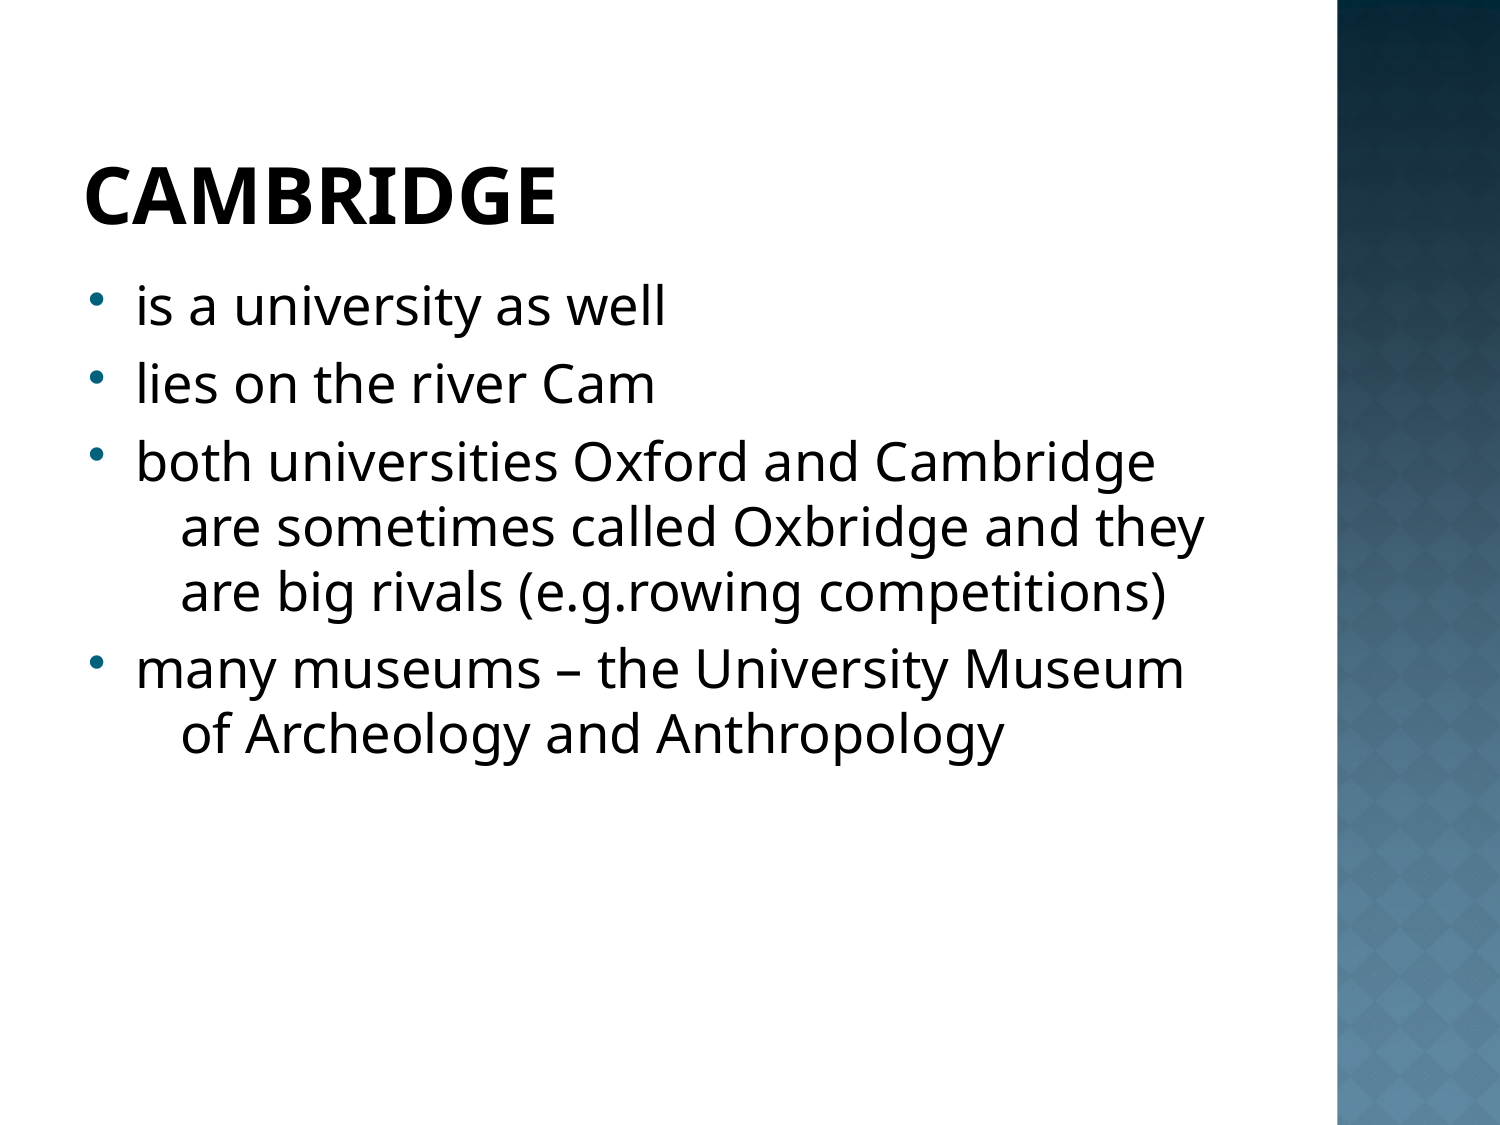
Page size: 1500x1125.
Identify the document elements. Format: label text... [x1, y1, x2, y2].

list is a university as well lies on the river Cam both universities Oxford and Cambridge are sometimes called Oxbridge and they are big rivals (e.g.rowing competitions) many museums – the University Museum of Archeology and Anthropology [75, 264, 1263, 1060]
title CAMBRIDGE [75, 52, 1263, 240]
